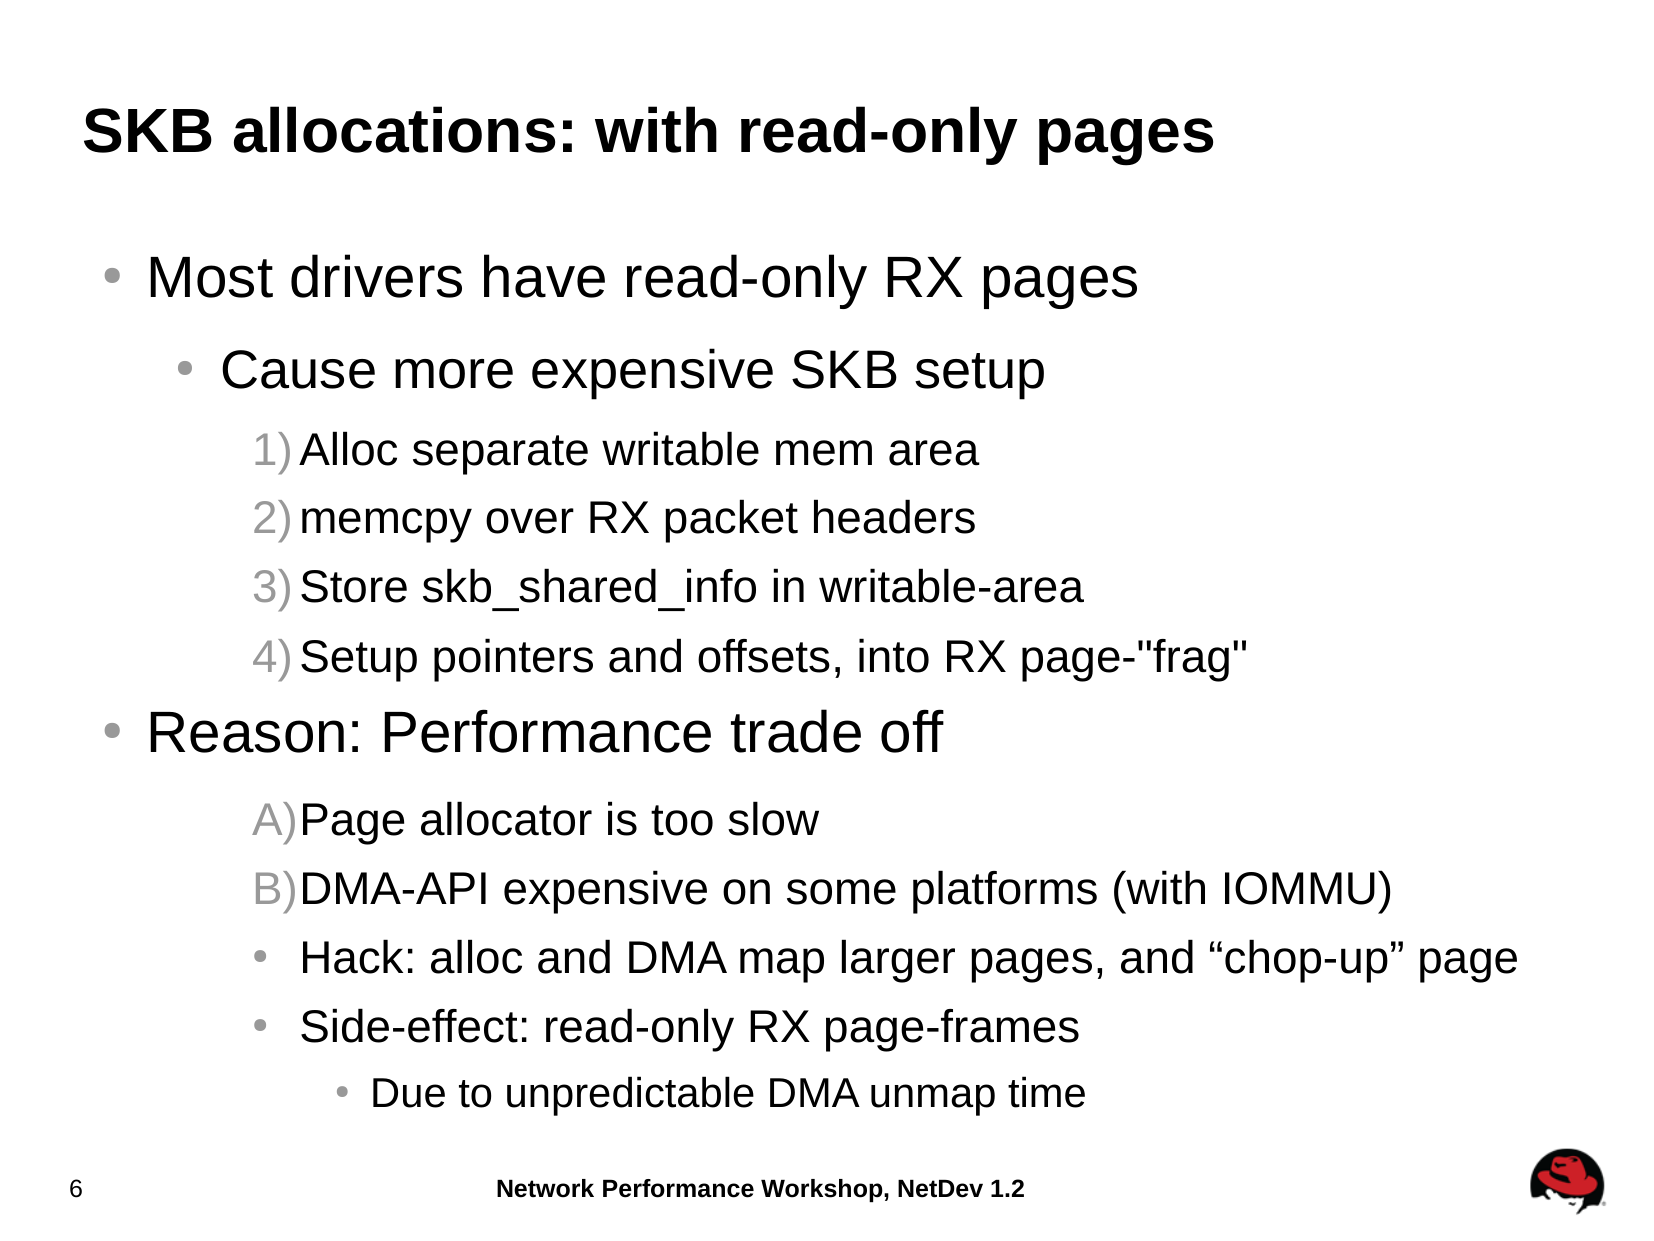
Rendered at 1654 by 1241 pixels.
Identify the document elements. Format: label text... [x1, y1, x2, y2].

text_box [822, 593, 835, 662]
picture [1529, 1146, 1612, 1224]
list Most drivers have read-only RX pages Cause more expensive SKB setup Alloc separate writable mem area memcpy over RX packet headers Store skb_shared_info in writable-area Setup pointers and offsets, into RX page-"frag" Reason: Performance trade off Page allocator is too slow DMA-API expensive on some platforms (with IOMMU) Hack: alloc and DMA map larger pages, and “chop-up” page Side-effect: read-only RX page-frames Due to unpredictable DMA unmap time [86, 244, 1575, 1117]
title SKB allocations: with read-only pages [82, 37, 1571, 226]
